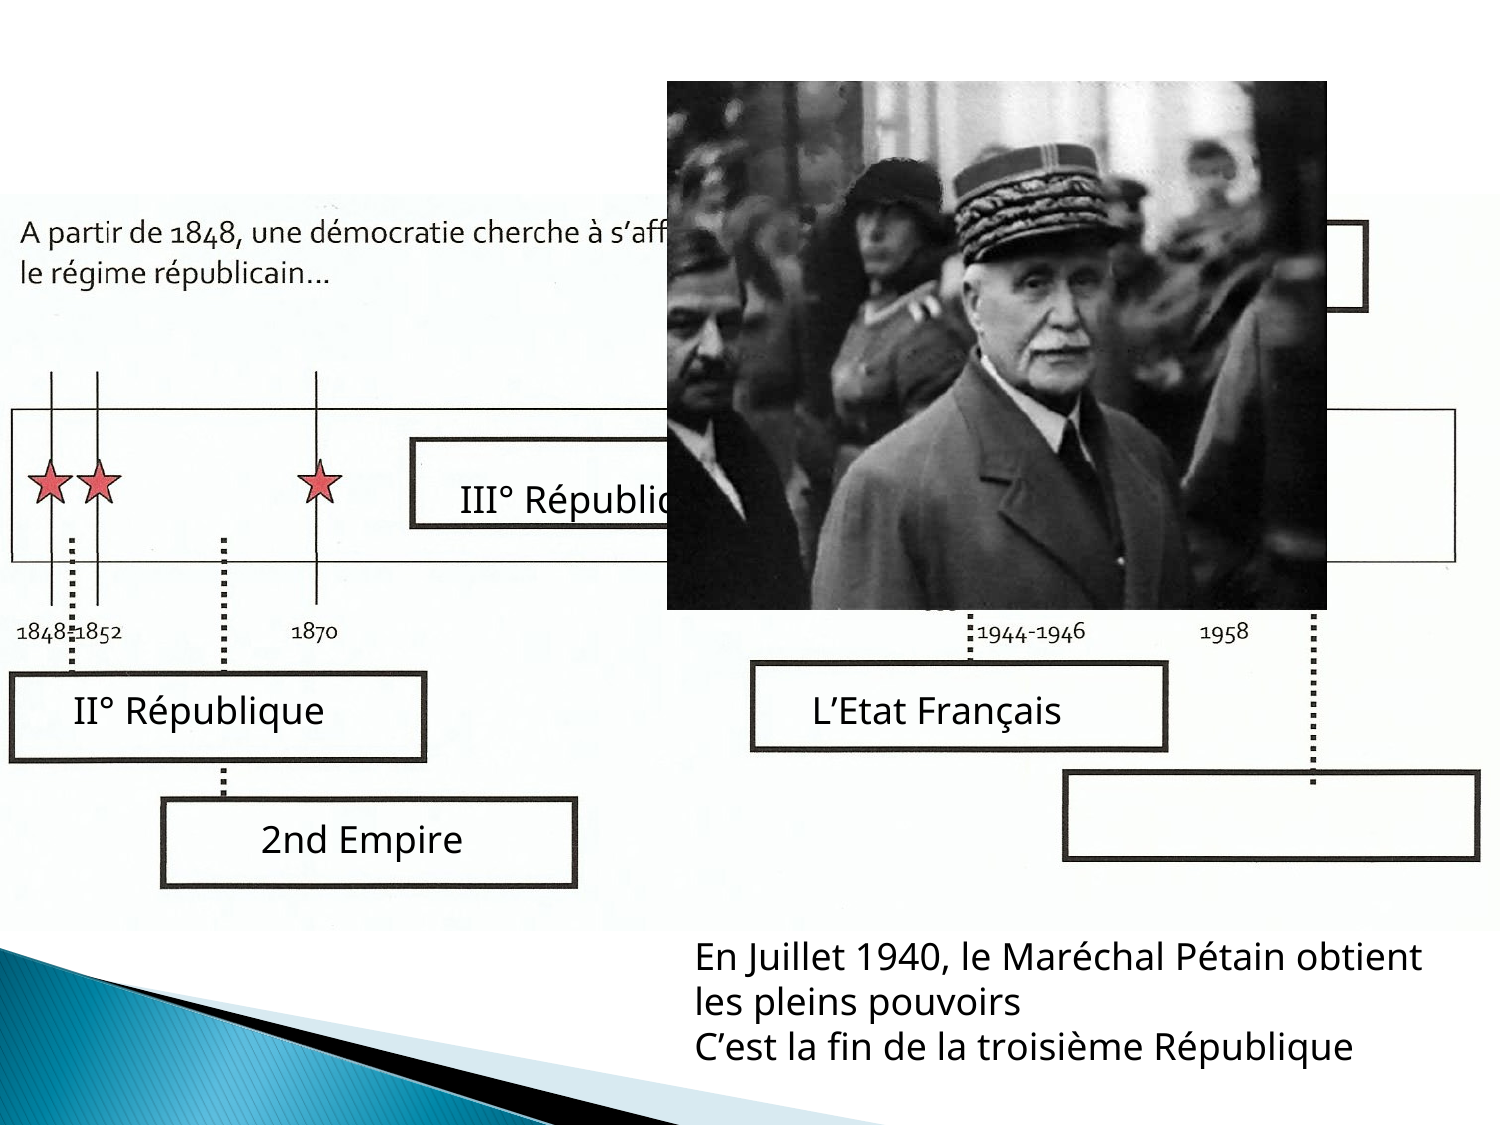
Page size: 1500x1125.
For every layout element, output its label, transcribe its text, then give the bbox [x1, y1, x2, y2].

picture [0, 81, 1500, 931]
text_box L’Etat Français [796, 679, 1078, 741]
text_box III° République [445, 468, 667, 530]
picture [0, 946, 559, 1125]
text_box II° République [58, 679, 341, 741]
text_box En Juillet 1940, le Maréchal Pétain obtient les pleins pouvoirs C’est la fin de la troisième République [679, 925, 1439, 1077]
text_box 2nd Empire [246, 808, 479, 869]
